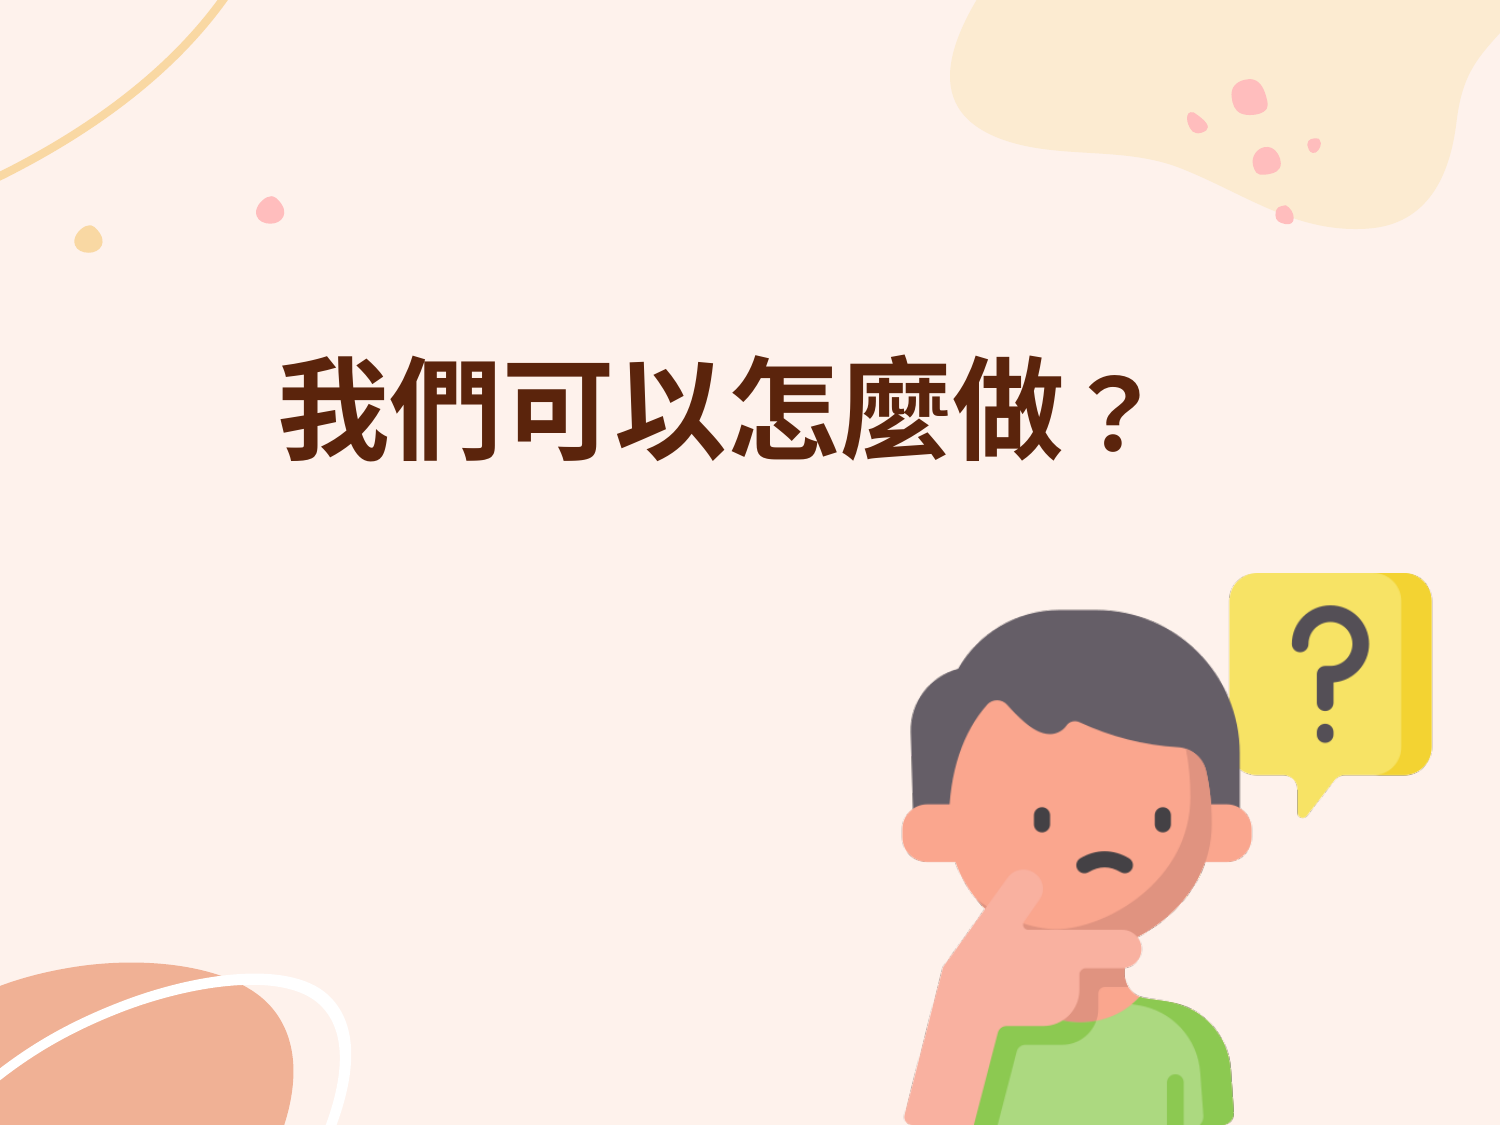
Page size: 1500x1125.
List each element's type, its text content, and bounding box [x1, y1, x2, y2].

text_box [256, 196, 285, 224]
text_box [0, 0, 228, 181]
text_box [950, 0, 1500, 230]
text_box [0, 962, 349, 1125]
title 我們可以怎麼做？ [223, 320, 1118, 494]
picture [891, 573, 1443, 1125]
text_box [74, 225, 103, 253]
